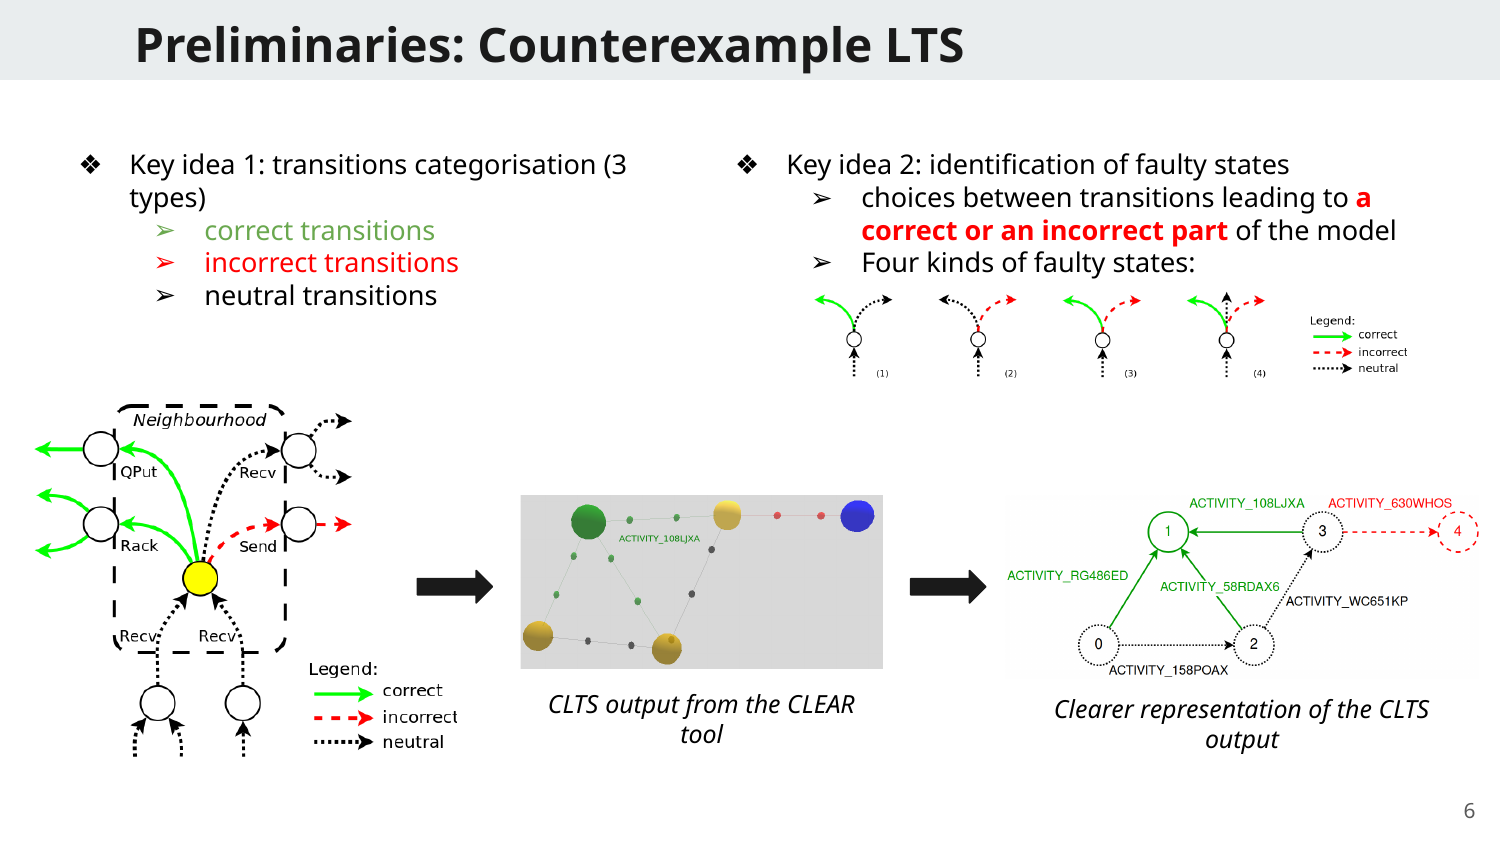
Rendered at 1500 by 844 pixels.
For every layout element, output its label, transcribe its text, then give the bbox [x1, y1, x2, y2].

slide_number <numéro> [1400, 779, 1491, 844]
title Preliminaries: Counterexample LTS [119, 0, 1381, 88]
picture [21, 404, 457, 769]
picture [814, 289, 1407, 378]
text_box Clearer representation of the CLTS output [1005, 678, 1479, 769]
text_box [910, 570, 986, 603]
text_box Key idea 2: identification of faulty states choices between transitions leading to a correct or an incorrect part of the model Four kinds of faulty states: [696, 132, 1473, 293]
picture [520, 495, 883, 669]
text_box CLTS output from the CLEAR tool [510, 673, 893, 764]
text_box [417, 570, 493, 603]
text_box Key idea 1: transitions categorisation (3 types) correct transitions incorrect transitions neutral transitions [39, 132, 714, 326]
picture [1005, 495, 1479, 678]
